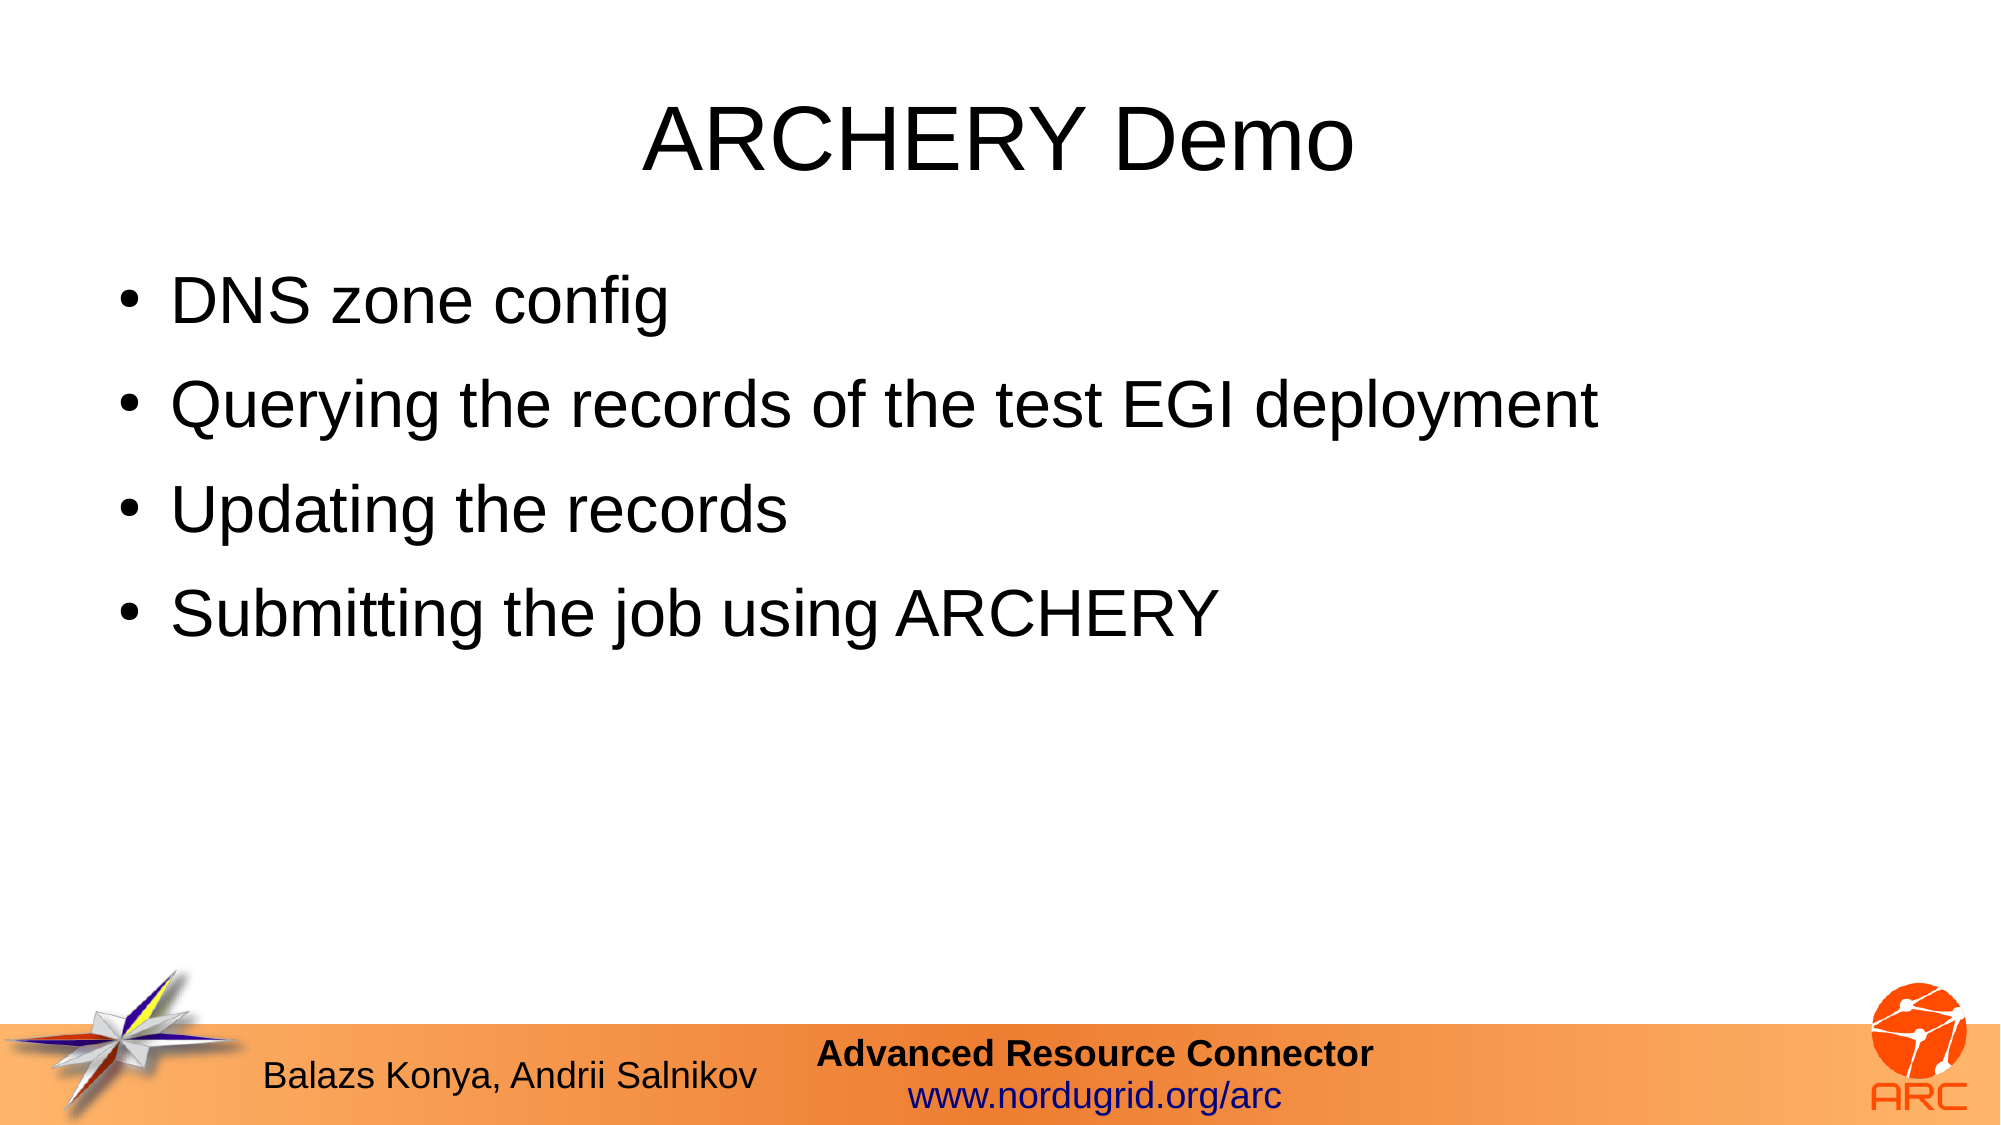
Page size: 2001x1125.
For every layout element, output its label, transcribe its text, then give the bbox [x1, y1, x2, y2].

picture [1845, 912, 1990, 1125]
title ARCHERY Demo [99, 44, 1900, 233]
list DNS zone config Querying the records of the test EGI deployment Updating the records Submitting the job using ARCHERY [99, 263, 1900, 916]
picture [0, 961, 258, 1125]
